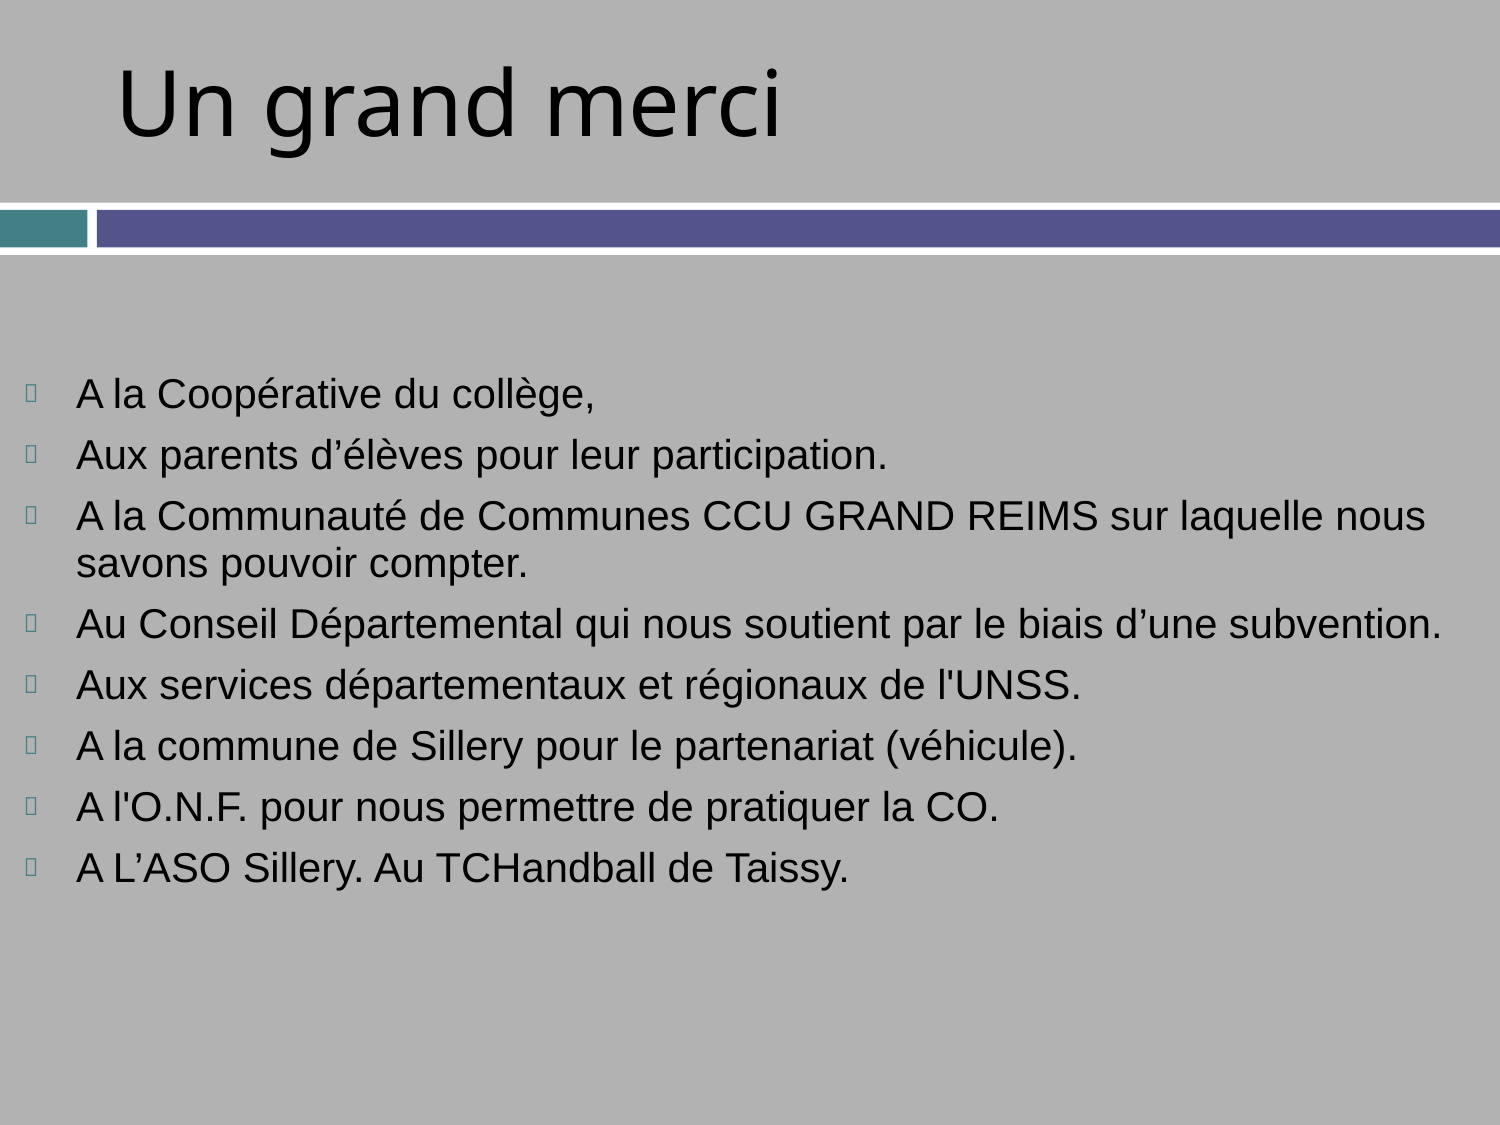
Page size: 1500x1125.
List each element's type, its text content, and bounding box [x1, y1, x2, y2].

subtitle A la Coopérative du collège, Aux parents d’élèves pour leur participation. A la Communauté de Communes CCU GRAND REIMS sur laquelle nous savons pouvoir compter. Au Conseil Départemental qui nous soutient par le biais d’une subvention. Aux services départementaux et régionaux de l'UNSS. A la commune de Sillery pour le partenariat (véhicule). A l'O.N.F. pour nous permettre de pratiquer la CO. A L’ASO Sillery. Au TCHandball de Taissy. [23, 22, 1489, 1125]
